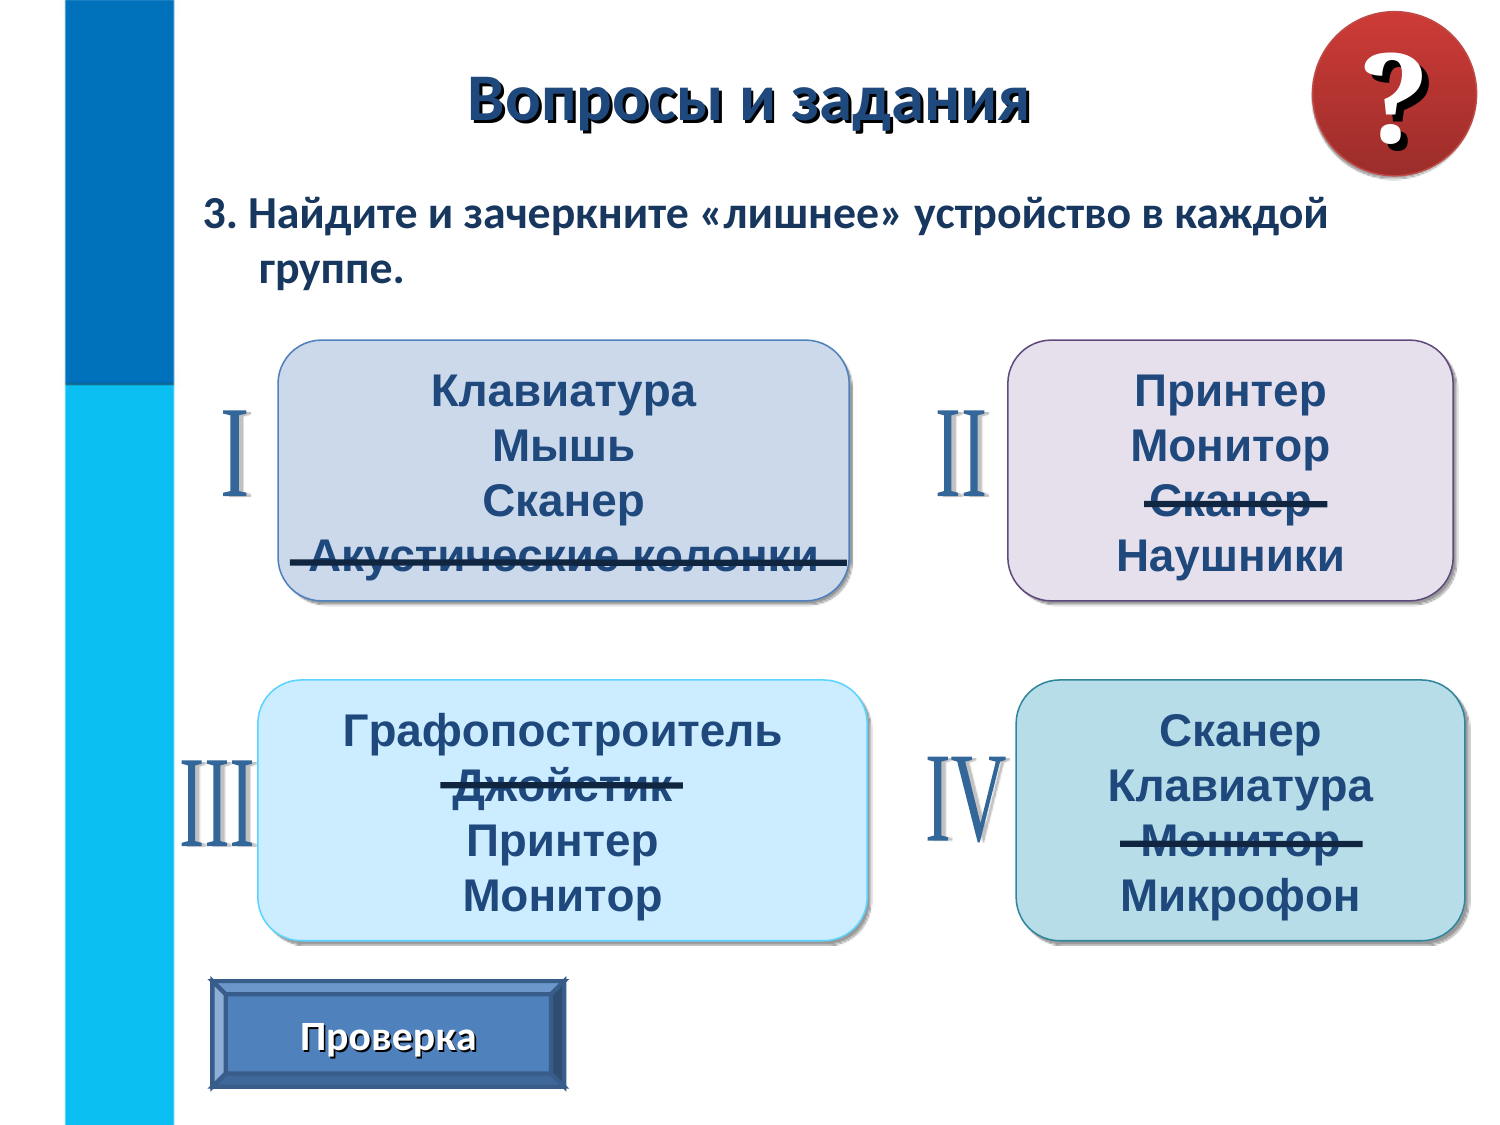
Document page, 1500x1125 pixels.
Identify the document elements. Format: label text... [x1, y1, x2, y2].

text_box Принтер Монитор Сканер Наушники [1007, 340, 1454, 601]
text_box IV [927, 756, 948, 841]
text_box III [206, 760, 227, 847]
text_box II [937, 410, 959, 497]
picture [0, 0, 1500, 1125]
text_box Проверка [226, 995, 550, 1073]
text_box ? [1312, 11, 1477, 176]
text_box II [963, 410, 985, 497]
list 3. Найдите и зачеркните «лишнее» устройство в каждой группе. [187, 188, 1425, 317]
text_box Клавиатура Мышь Сканер Акустические колонки [278, 340, 850, 601]
text_box I [223, 410, 247, 497]
title Вопросы и задания [75, 0, 1426, 188]
text_box III [181, 760, 202, 847]
text_box Графопостроитель Джойстик Принтер Монитор [257, 679, 868, 941]
text_box III [232, 760, 252, 847]
text_box Сканер Клавиатура Монитор Микрофон [1016, 679, 1465, 941]
text_box IV [951, 756, 1006, 843]
